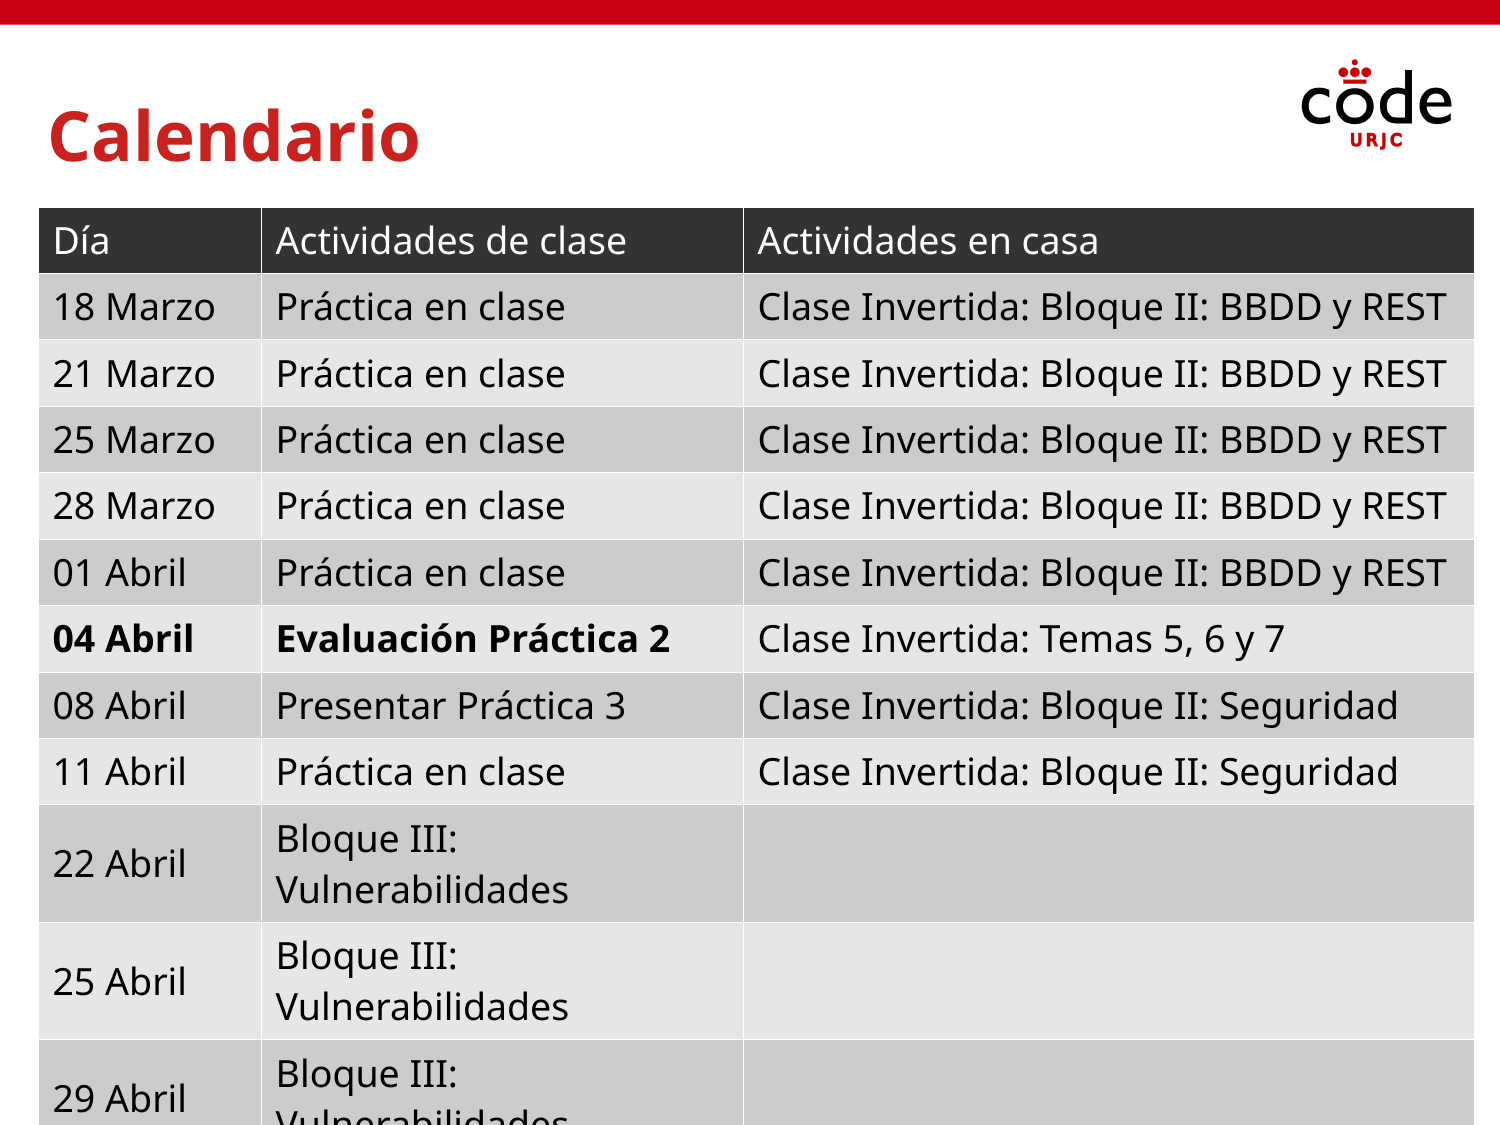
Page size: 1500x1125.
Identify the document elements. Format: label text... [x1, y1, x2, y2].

table_cell Clase Invertida: Temas 5, 6 y 7 [744, 606, 1474, 672]
table_cell Práctica en clase [262, 540, 743, 605]
table_header Actividades de clase [262, 208, 743, 273]
table_header Día [39, 208, 261, 273]
table_cell Clase Invertida: Bloque II: BBDD y REST [744, 473, 1474, 539]
table_cell 21 Marzo [39, 340, 261, 406]
table_cell Práctica en clase [262, 340, 743, 406]
picture [1284, 50, 1468, 161]
table_cell Evaluación Práctica 2 [262, 606, 743, 672]
table_cell Práctica en clase [262, 274, 743, 339]
table_header Actividades en casa [744, 208, 1474, 273]
table_cell 25 Abril [39, 923, 261, 1039]
table_cell Clase Invertida: Bloque II: BBDD y REST [744, 540, 1474, 605]
table_cell Presentar Práctica 3 [262, 673, 743, 738]
table_cell Bloque III: Vulnerabilidades [262, 1040, 743, 1125]
table_cell [744, 1040, 1474, 1125]
table_cell 11 Abril [39, 739, 261, 804]
table_cell [744, 805, 1474, 922]
table_cell Clase Invertida: Bloque II: BBDD y REST [744, 340, 1474, 406]
table_cell Clase Invertida: Bloque II: BBDD y REST [744, 407, 1474, 472]
table_cell 04 Abril [39, 606, 261, 672]
table_cell Bloque III: Vulnerabilidades [262, 805, 743, 922]
table_cell Clase Invertida: Bloque II: BBDD y REST [744, 274, 1474, 339]
title Calendario [32, 79, 1383, 190]
table_cell Práctica en clase [262, 473, 743, 539]
table_cell Clase Invertida: Bloque II: Seguridad [744, 739, 1474, 804]
table_cell Bloque III: Vulnerabilidades [262, 923, 743, 1039]
table_cell 22 Abril [39, 805, 261, 922]
table_cell Práctica en clase [262, 407, 743, 472]
table_cell 29 Abril [39, 1040, 261, 1125]
table_cell [744, 923, 1474, 1039]
table_cell 25 Marzo [39, 407, 261, 472]
table_cell 01 Abril [39, 540, 261, 605]
table_cell Clase Invertida: Bloque II: Seguridad [744, 673, 1474, 738]
table_cell 28 Marzo [39, 473, 261, 539]
table_cell 08 Abril [39, 673, 261, 738]
table_cell Práctica en clase [262, 739, 743, 804]
table_cell 18 Marzo [39, 274, 261, 339]
